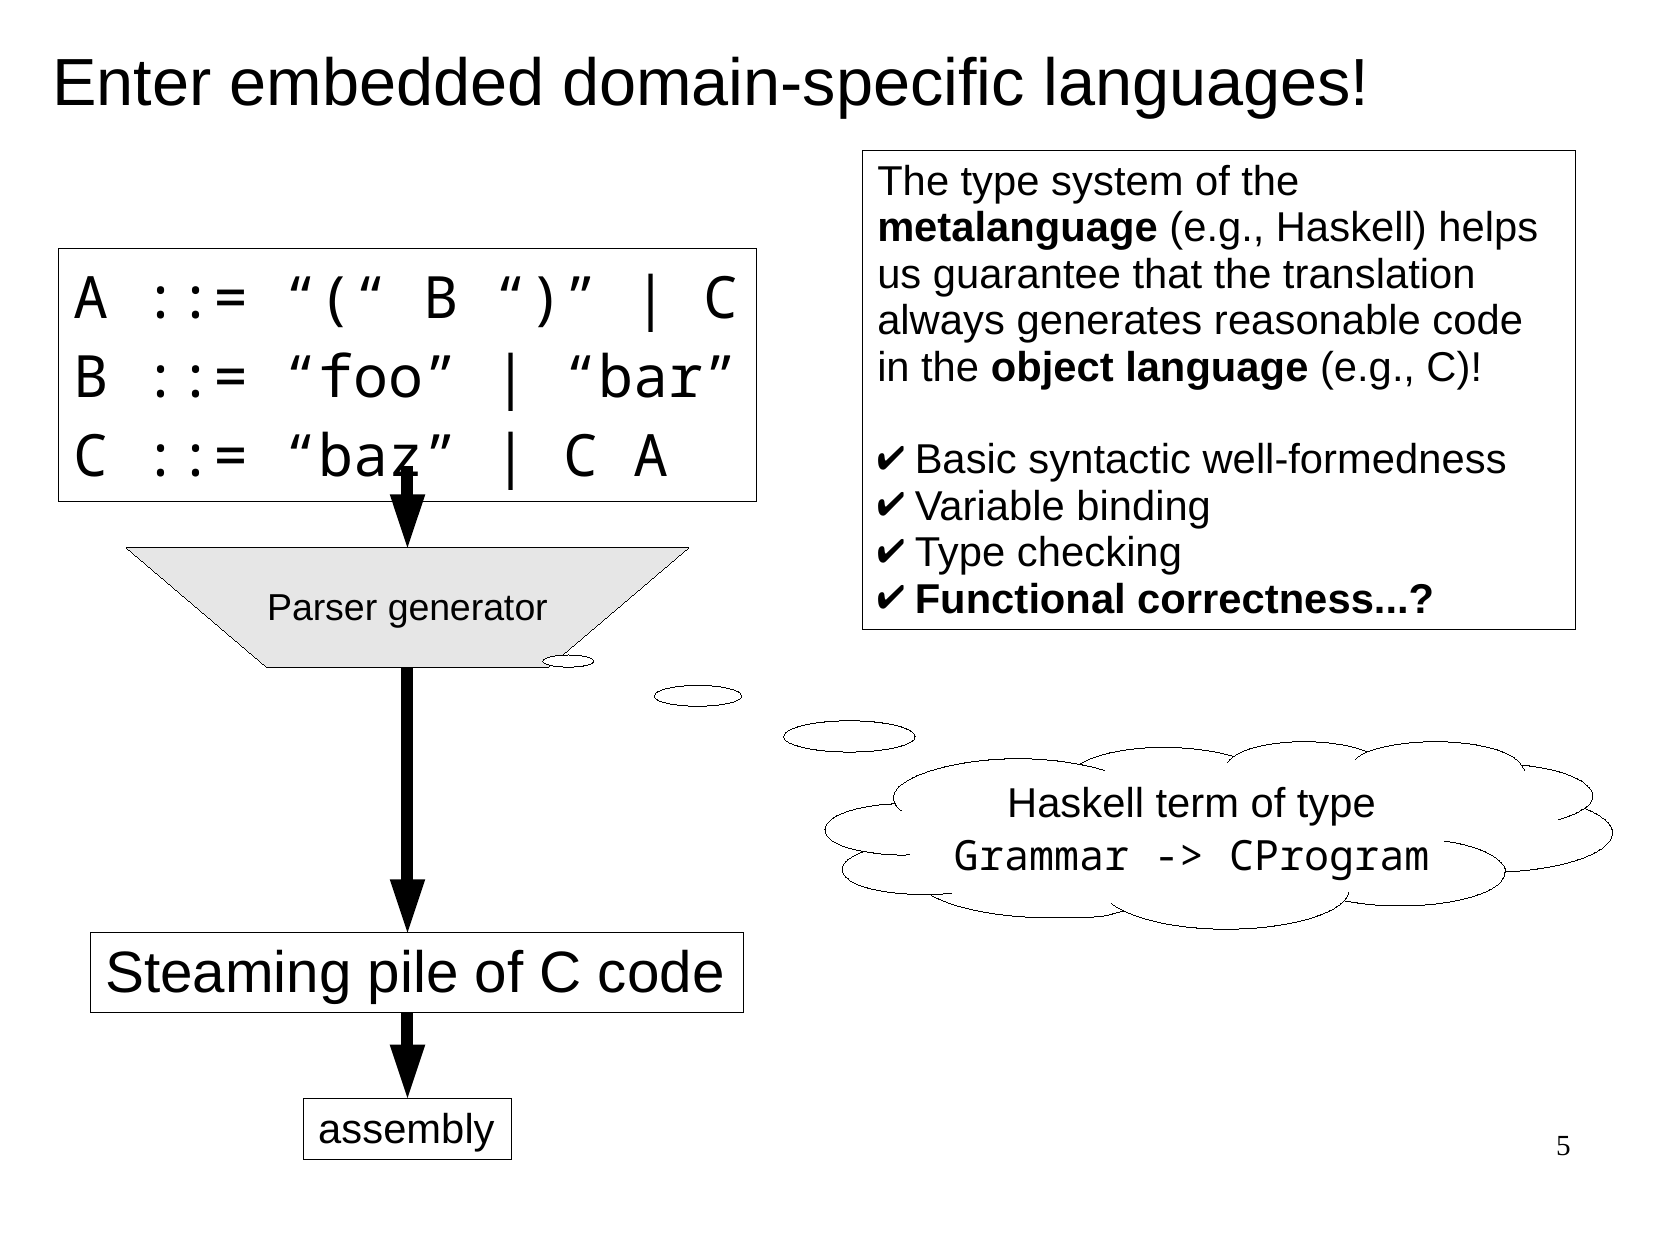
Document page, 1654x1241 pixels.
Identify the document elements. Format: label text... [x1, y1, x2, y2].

text_box Steaming pile of C code [90, 932, 744, 1013]
text_box Parser generator [126, 547, 689, 668]
text_box Haskell term of type Grammar -> CProgram [824, 741, 1613, 930]
text_box Haskell term of type Grammar -> CProgram [654, 685, 742, 707]
text_box The type system of the metalanguage (e.g., Haskell) helps us guarantee that the translation always generates reasonable code in the object language (e.g., C)! Basic syntactic well-formedness Variable binding Type checking Functional correctness...? [862, 150, 1576, 630]
text_box assembly [303, 1098, 512, 1160]
text_box Enter embedded domain-specific languages! [37, 37, 1613, 128]
text_box A ::= “(“ B “)” | C B ::= “foo” | “bar” C ::= “baz” | C A [58, 248, 757, 466]
text_box Haskell term of type Grammar -> CProgram [783, 720, 916, 753]
